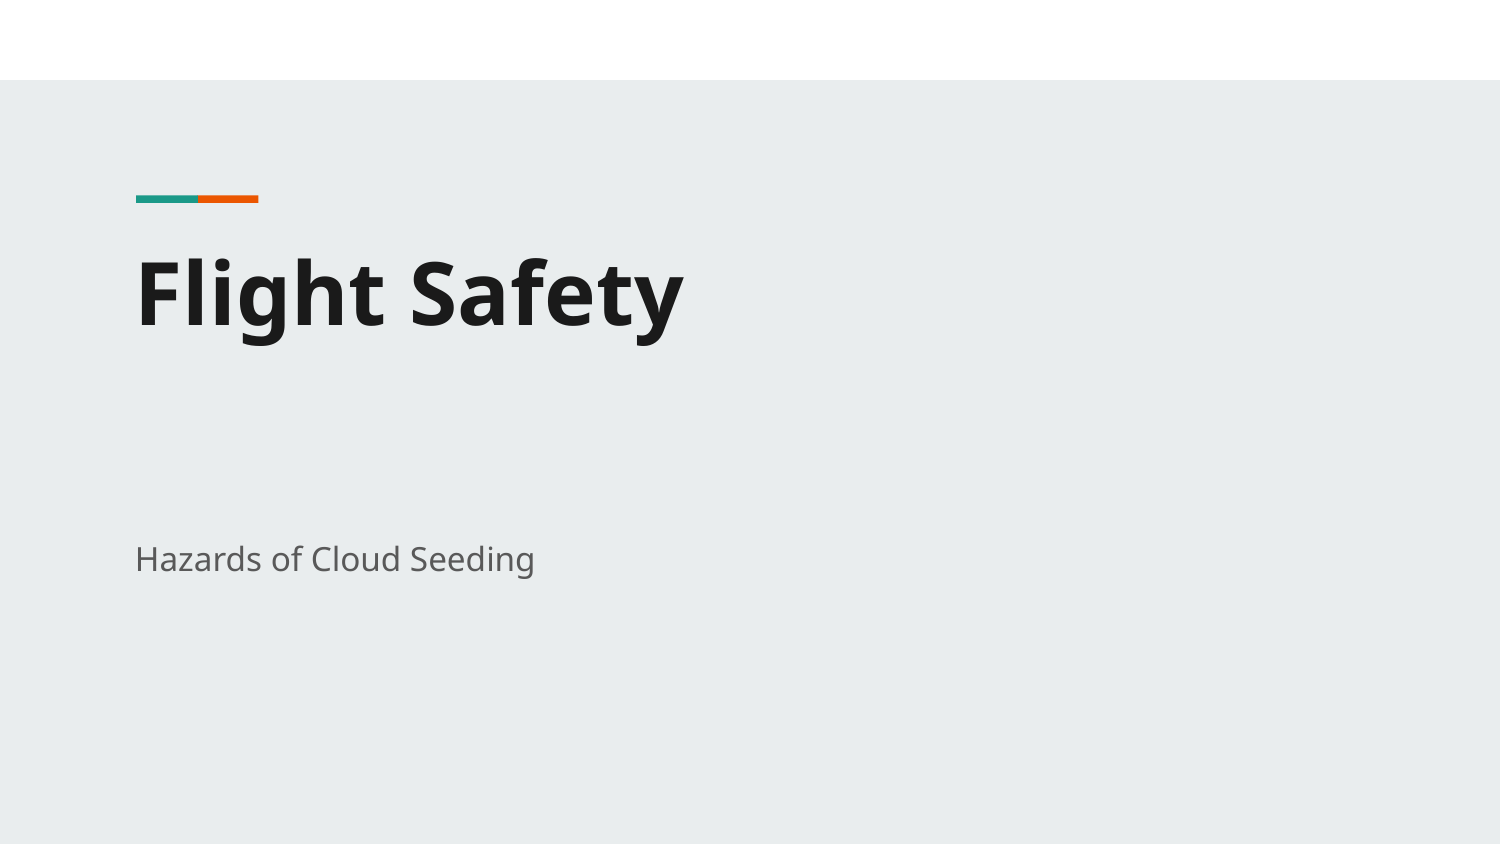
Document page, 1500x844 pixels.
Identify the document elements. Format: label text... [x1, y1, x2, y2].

subtitle Hazards of Cloud Seeding [119, 520, 1381, 610]
title Flight Safety [119, 216, 1381, 490]
